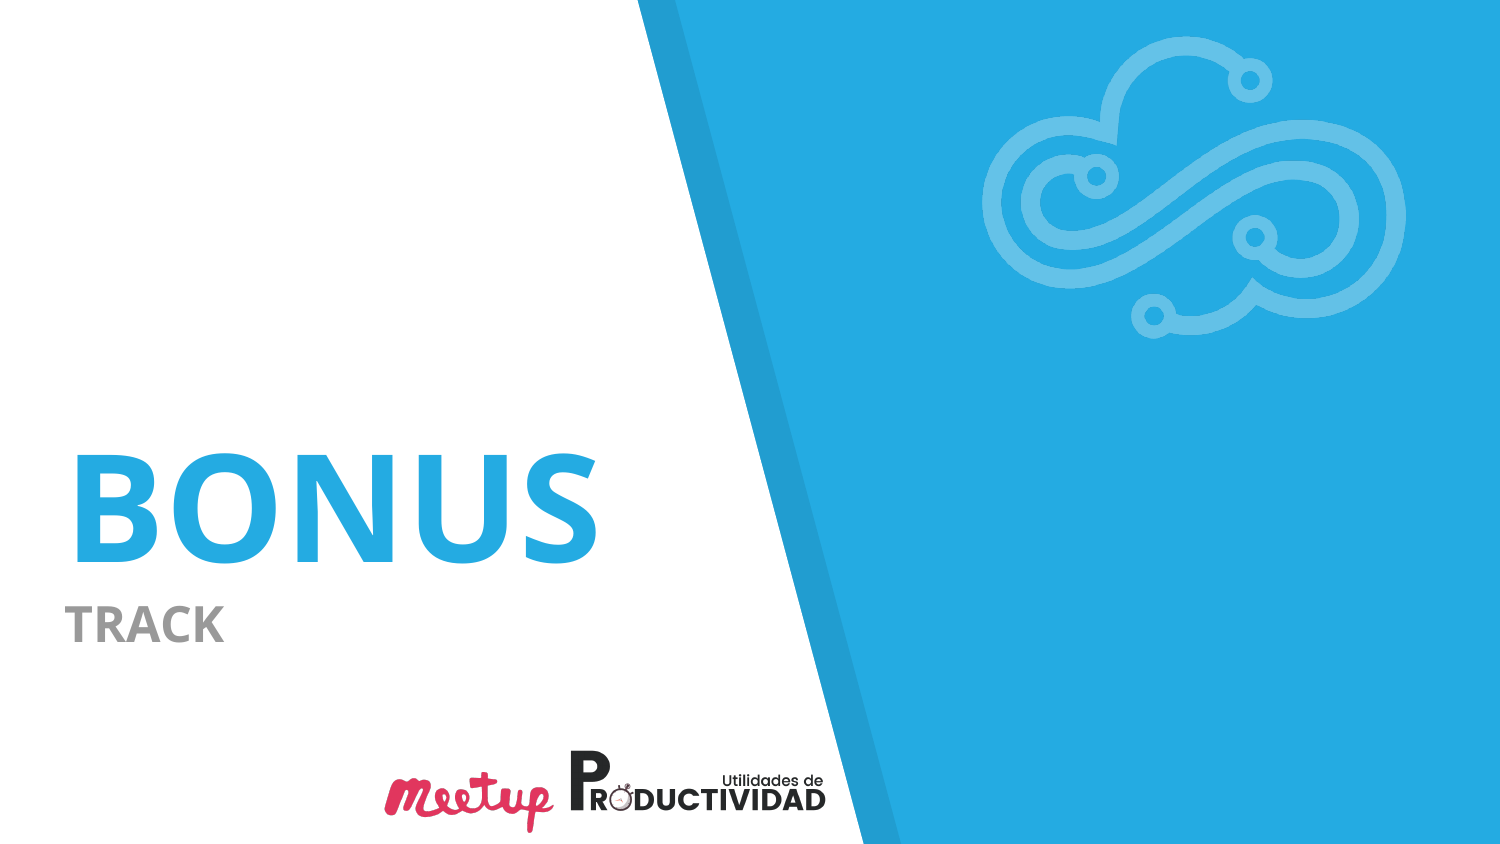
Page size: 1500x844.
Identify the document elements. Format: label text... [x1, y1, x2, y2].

picture [974, 22, 1411, 350]
picture [567, 746, 828, 811]
picture [383, 769, 556, 835]
title BONUS TRACK [49, 176, 713, 668]
